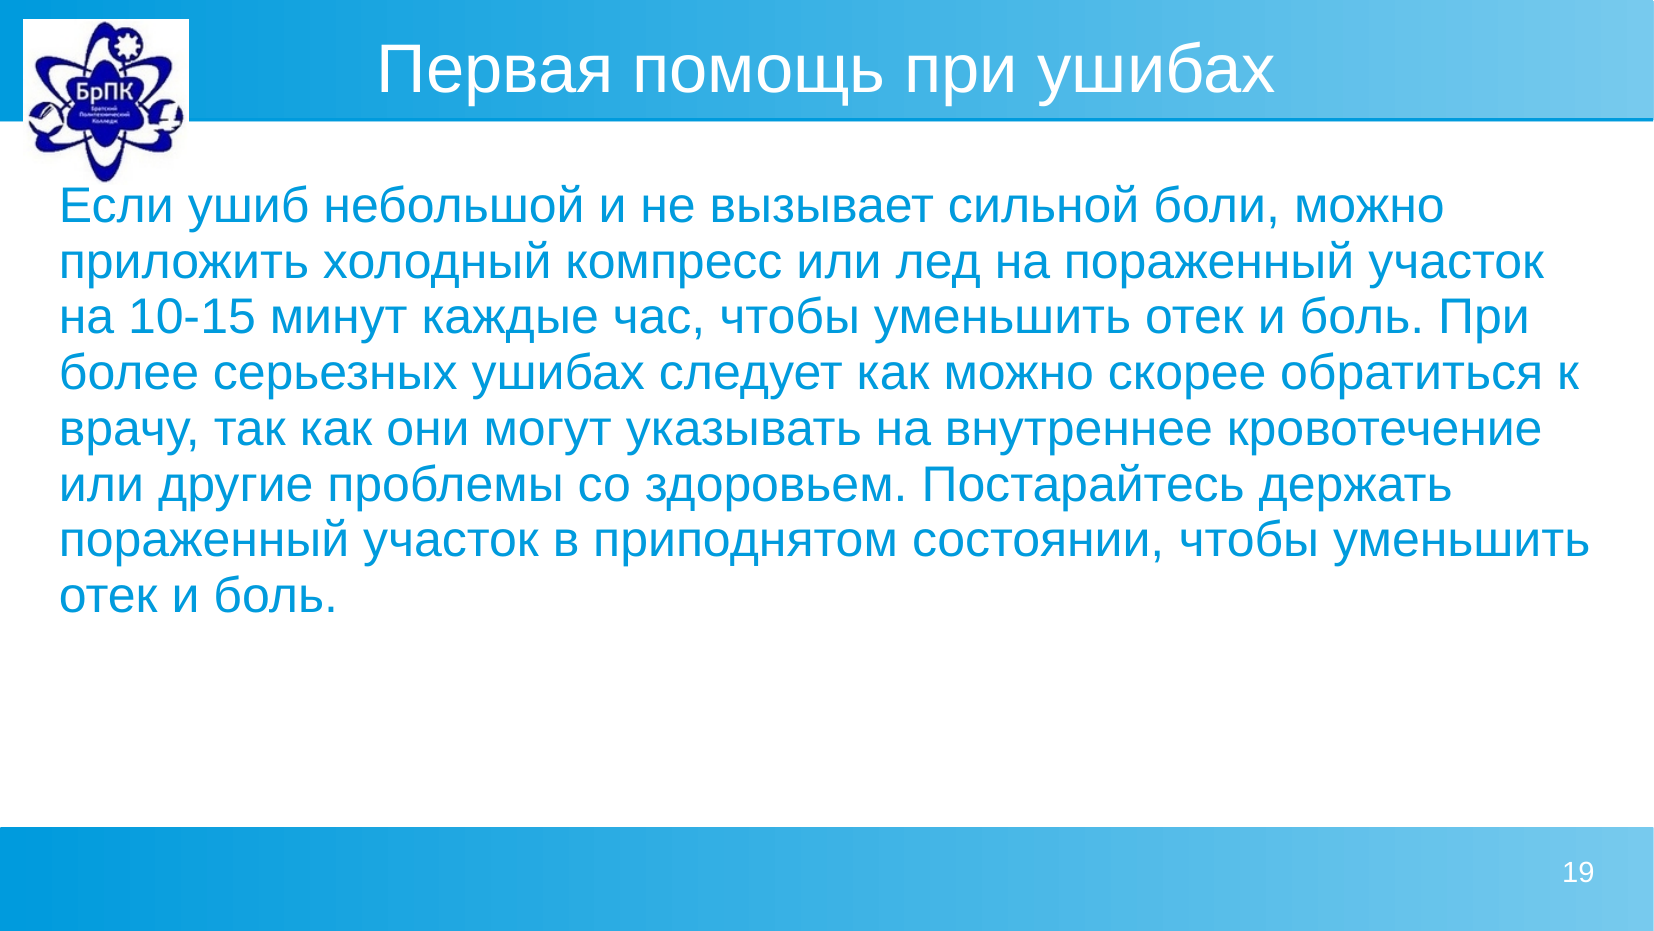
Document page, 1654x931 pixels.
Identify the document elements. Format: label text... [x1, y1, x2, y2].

list Если ушиб небольшой и не вызывает сильной боли, можно приложить холодный компресс или лед на пораженный участок на 10-15 минут каждые час, чтобы уменьшить отек и боль. При более серьезных ушибах следует как можно скорее обратиться к врачу, так как они могут указывать на внутреннее кровотечение или другие проблемы со здоровьем. Постарайтесь держать пораженный участок в приподнятом состоянии, чтобы уменьшить отек и боль. [59, 177, 1595, 768]
picture [23, 20, 189, 185]
title Первая помощь при ушибах [189, 30, 1595, 108]
